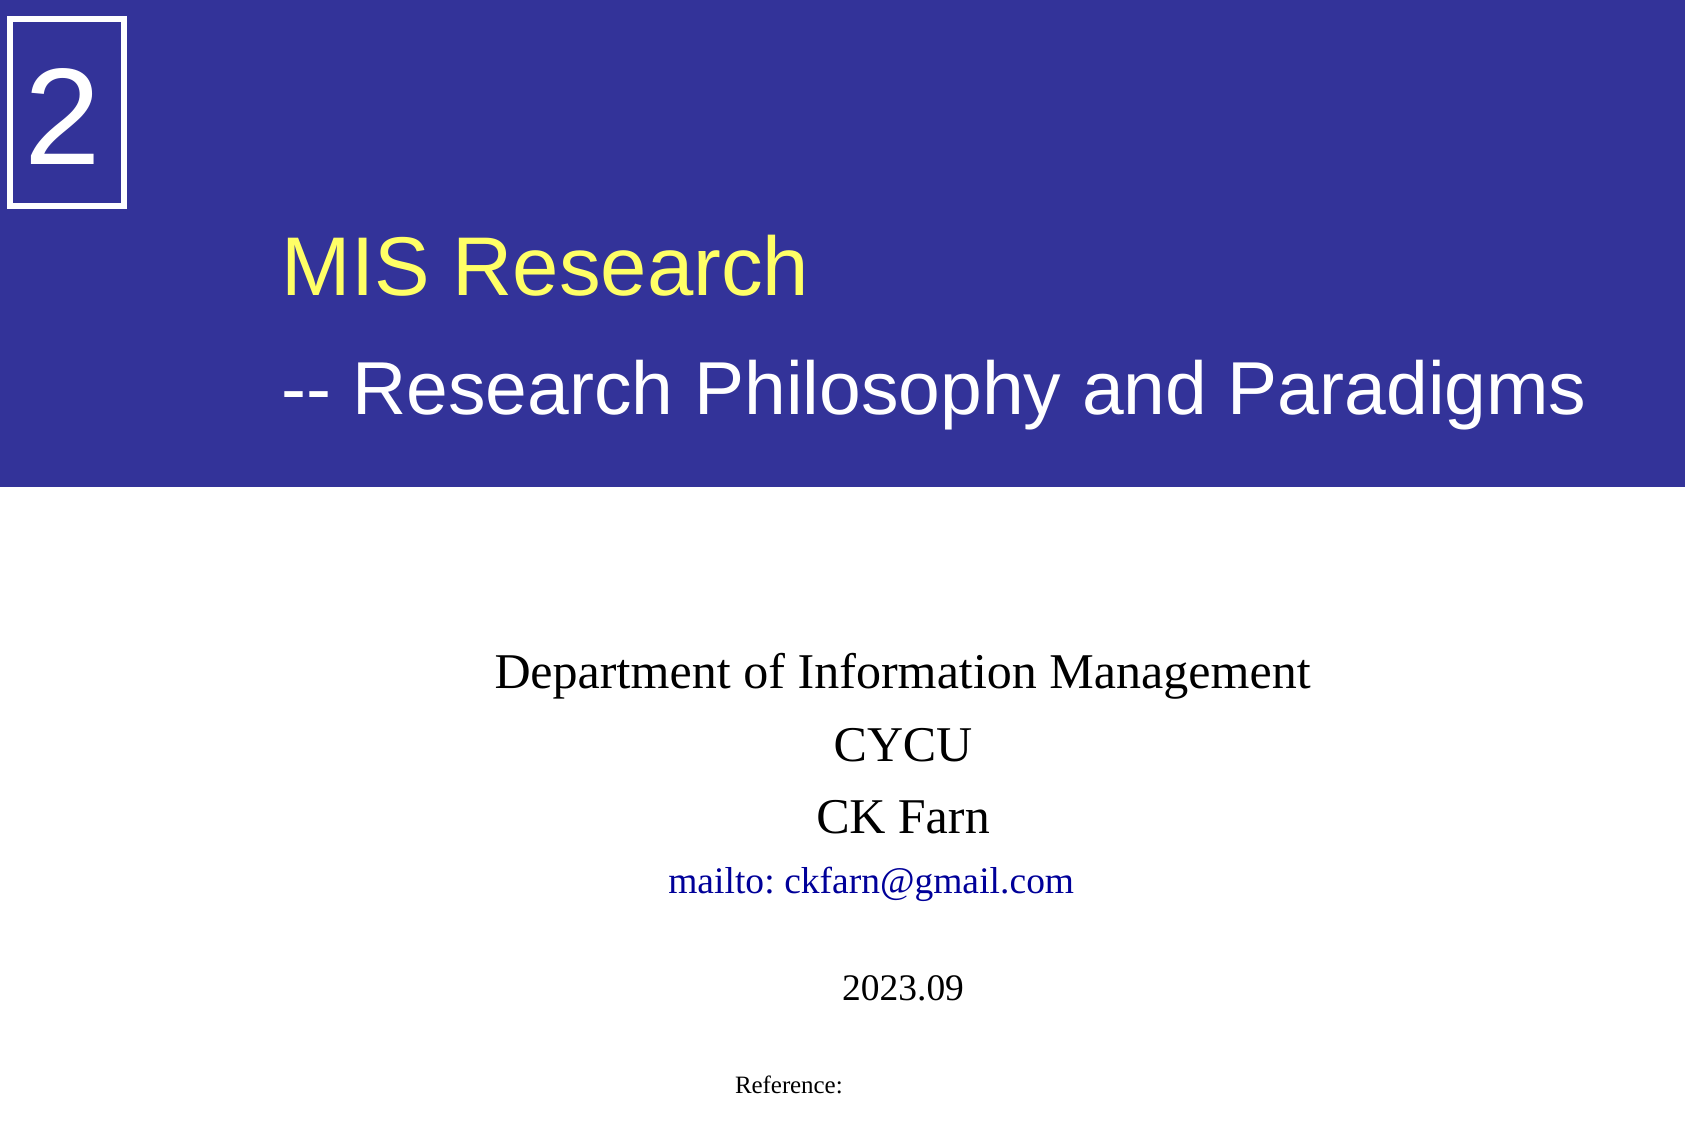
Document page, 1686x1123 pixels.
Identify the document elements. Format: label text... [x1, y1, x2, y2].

subtitle Department of Information Management CYCU CK Farn mailto: ckfarn@gmail.com 2023.09 [169, 631, 1575, 1107]
text_box [0, 0, 1685, 487]
text_box 2 [9, 19, 124, 206]
title MIS Research -- Research Philosophy and Paradigms [266, 174, 1623, 362]
text_box Reference: [725, 1060, 853, 1103]
